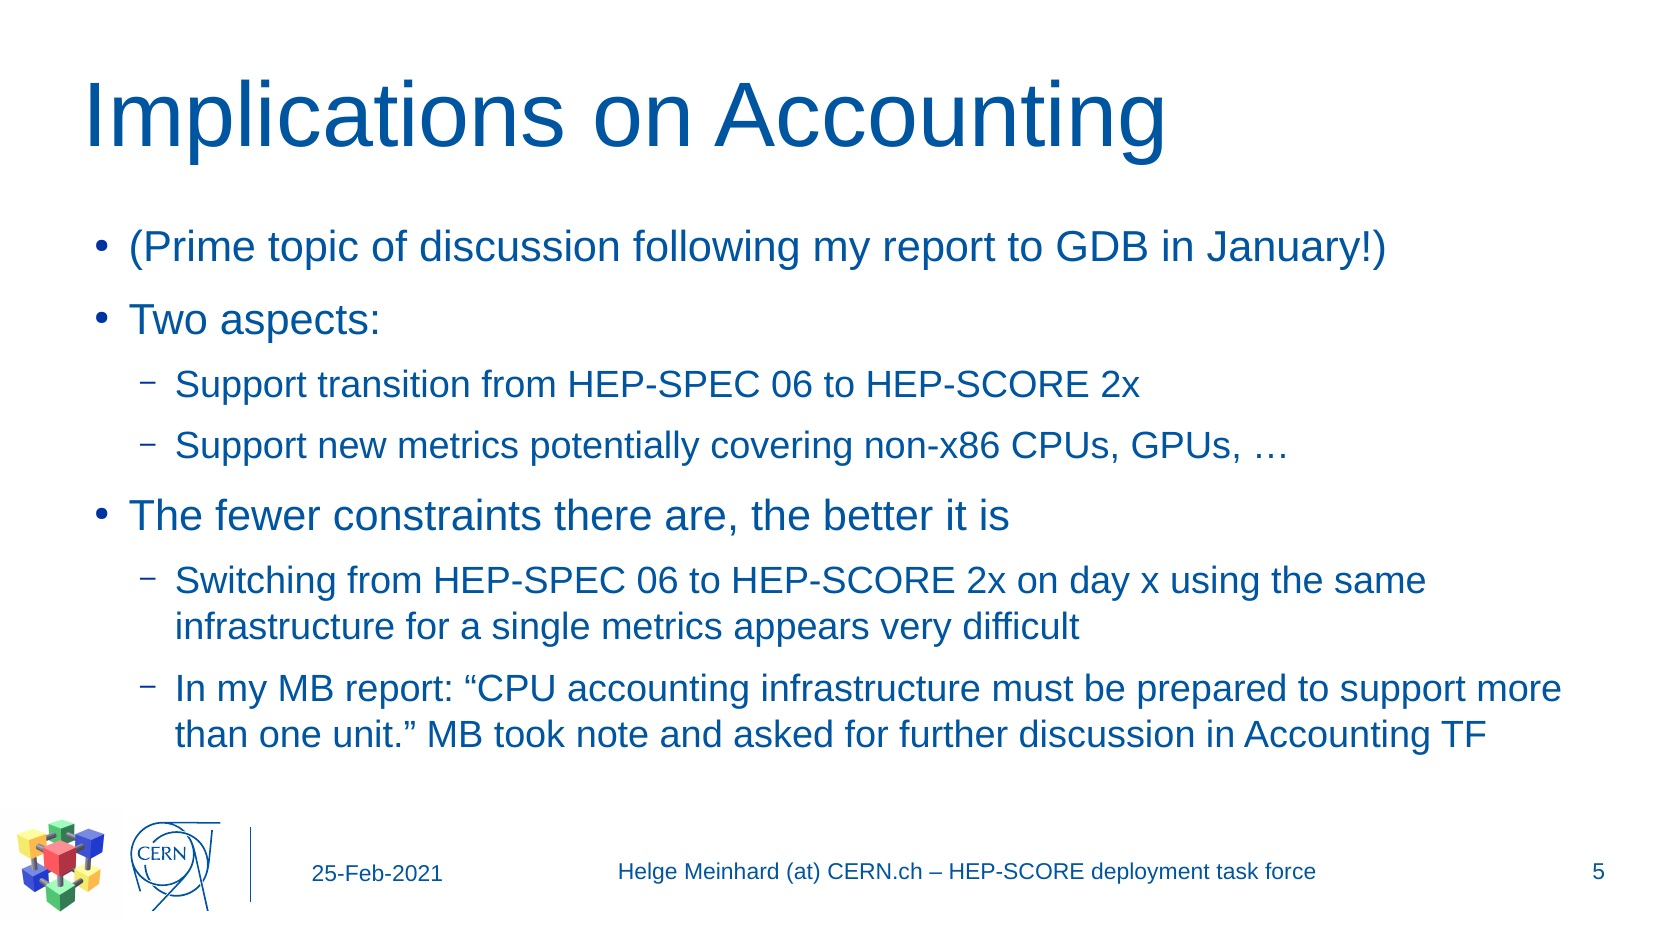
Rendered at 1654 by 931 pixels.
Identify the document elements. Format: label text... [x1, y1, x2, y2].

list (Prime topic of discussion following my report to GDB in January!) Two aspects: Support transition from HEP-SPEC 06 to HEP-SCORE 2x Support new metrics potentially covering non-x86 CPUs, GPUs, … The fewer constraints there are, the better it is Switching from HEP-SPEC 06 to HEP-SCORE 2x on day x using the same infrastructure for a single metrics appears very difficult In my MB report: “CPU accounting infrastructure must be prepared to support more than one unit.” MB took note and asked for further discussion in Accounting TF [82, 217, 1571, 757]
picture [0, 810, 124, 922]
title Implications on Accounting [82, 37, 1571, 193]
